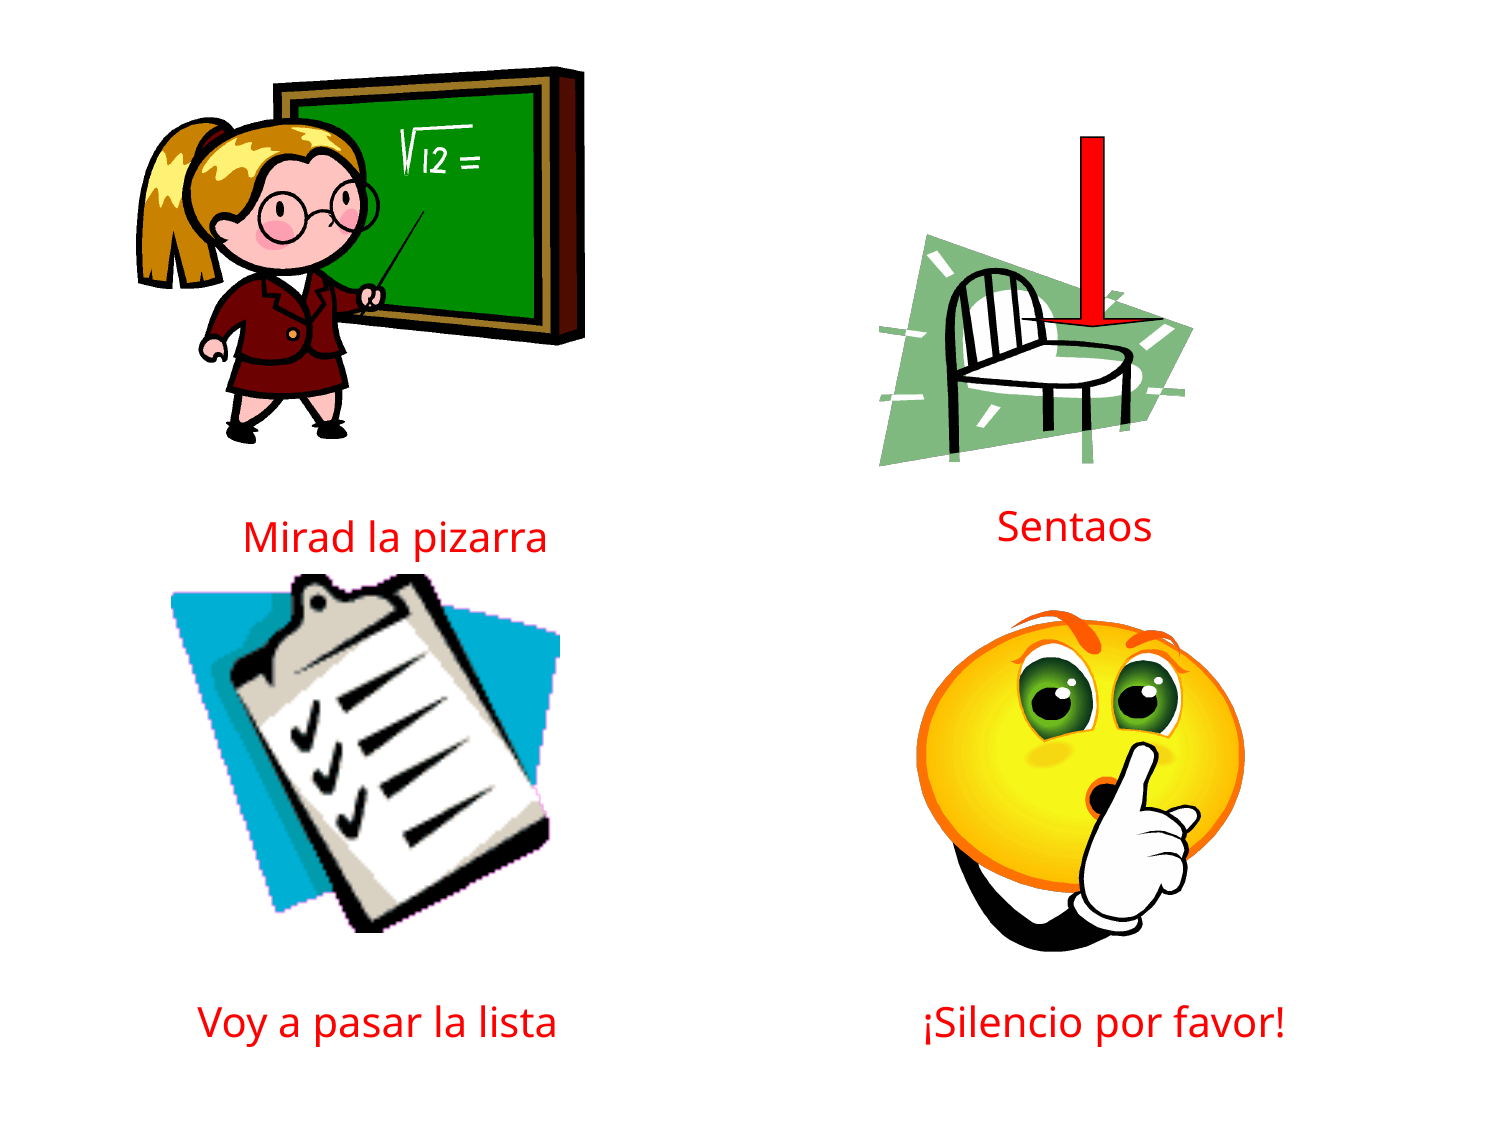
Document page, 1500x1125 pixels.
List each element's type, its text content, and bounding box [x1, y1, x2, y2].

text_box Voy a pasar la lista [171, 987, 585, 1054]
text_box ¡Silencio por favor! [868, 987, 1341, 1054]
picture [915, 609, 1246, 954]
text_box [1021, 137, 1164, 327]
picture [171, 574, 560, 933]
text_box Sentaos [868, 491, 1282, 558]
text_box Mirad la pizarra [135, 503, 656, 569]
picture [879, 231, 1199, 470]
picture [123, 66, 585, 444]
